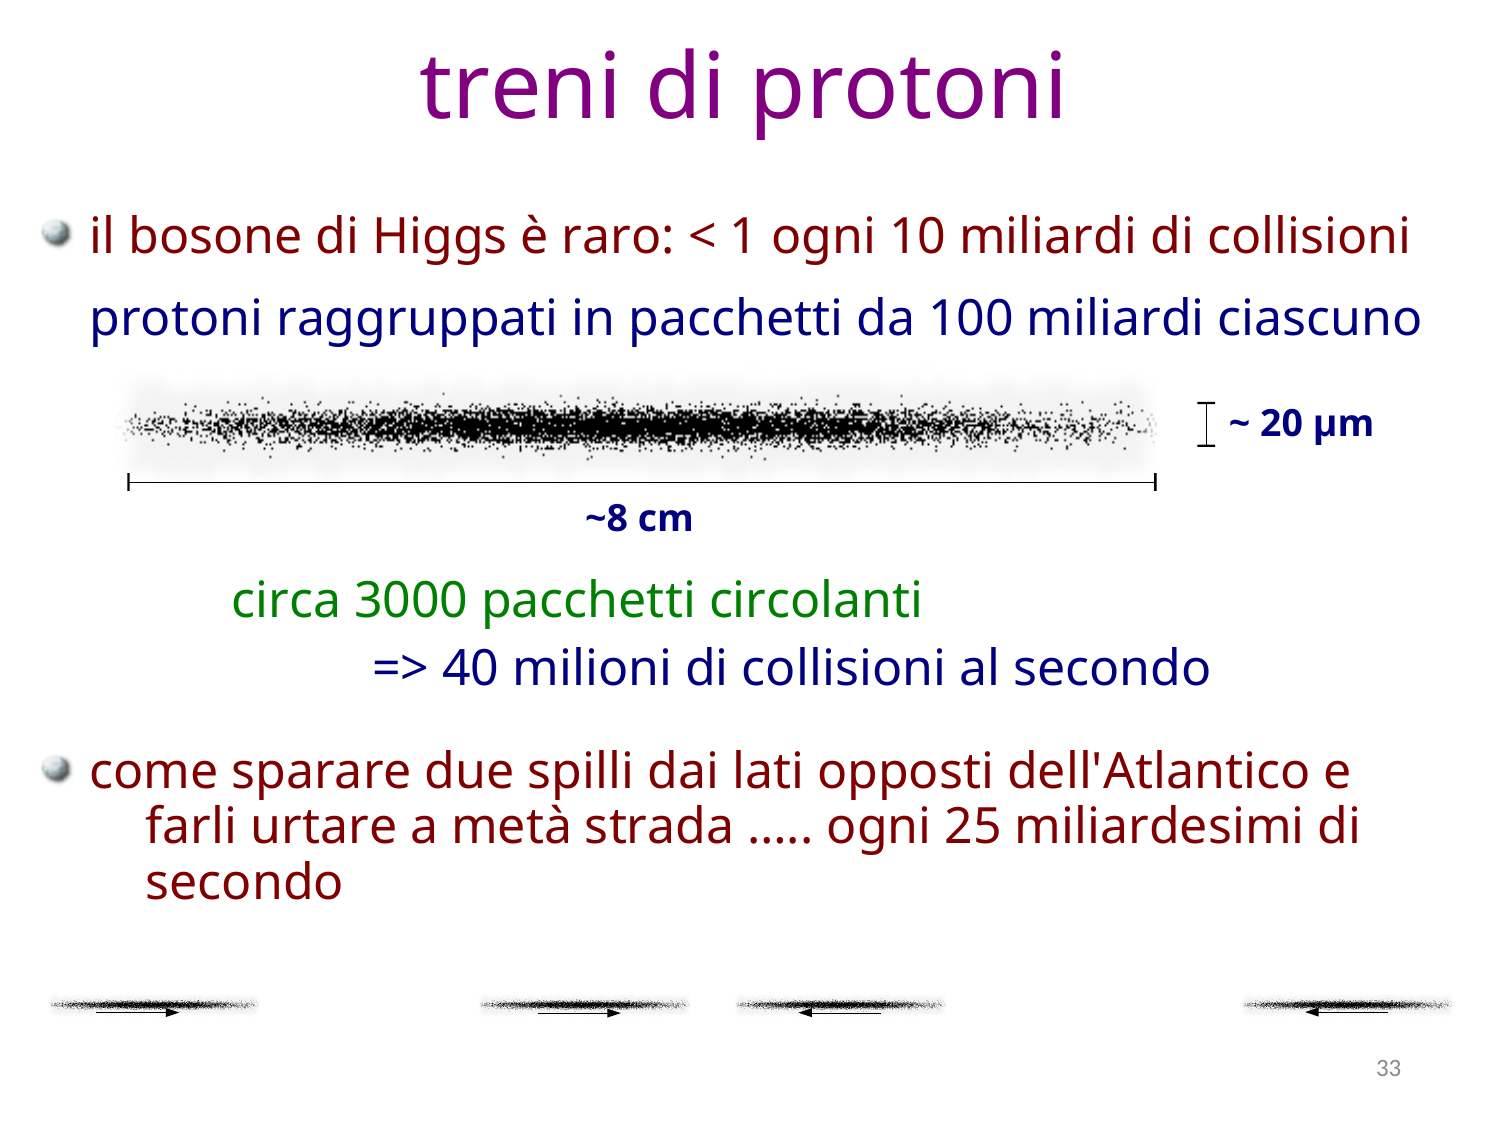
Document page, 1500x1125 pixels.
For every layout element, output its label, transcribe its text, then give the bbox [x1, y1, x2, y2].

title treni di protoni [34, 25, 1454, 151]
list il bosone di Higgs è raro: < 1 ogni 10 miliardi di collisioni protoni raggruppati in pacchetti da 100 miliardi ciascuno [34, 187, 1454, 430]
picture [477, 992, 690, 1017]
picture [733, 992, 946, 1017]
text_box ~ 20 μm [1214, 392, 1395, 452]
list circa 3000 pacchetti circolanti => 40 milioni di collisioni al secondo come sparare due spilli dai lati opposti dell'Atlantico e farli urtare a metà strada ….. ogni 25 miliardesimi di secondo [34, 482, 1454, 1000]
picture [1240, 992, 1453, 1017]
picture [47, 992, 259, 1017]
picture [112, 366, 1157, 486]
text_box ~8 cm [570, 486, 711, 547]
text_box <numero> [1074, 1042, 1417, 1095]
